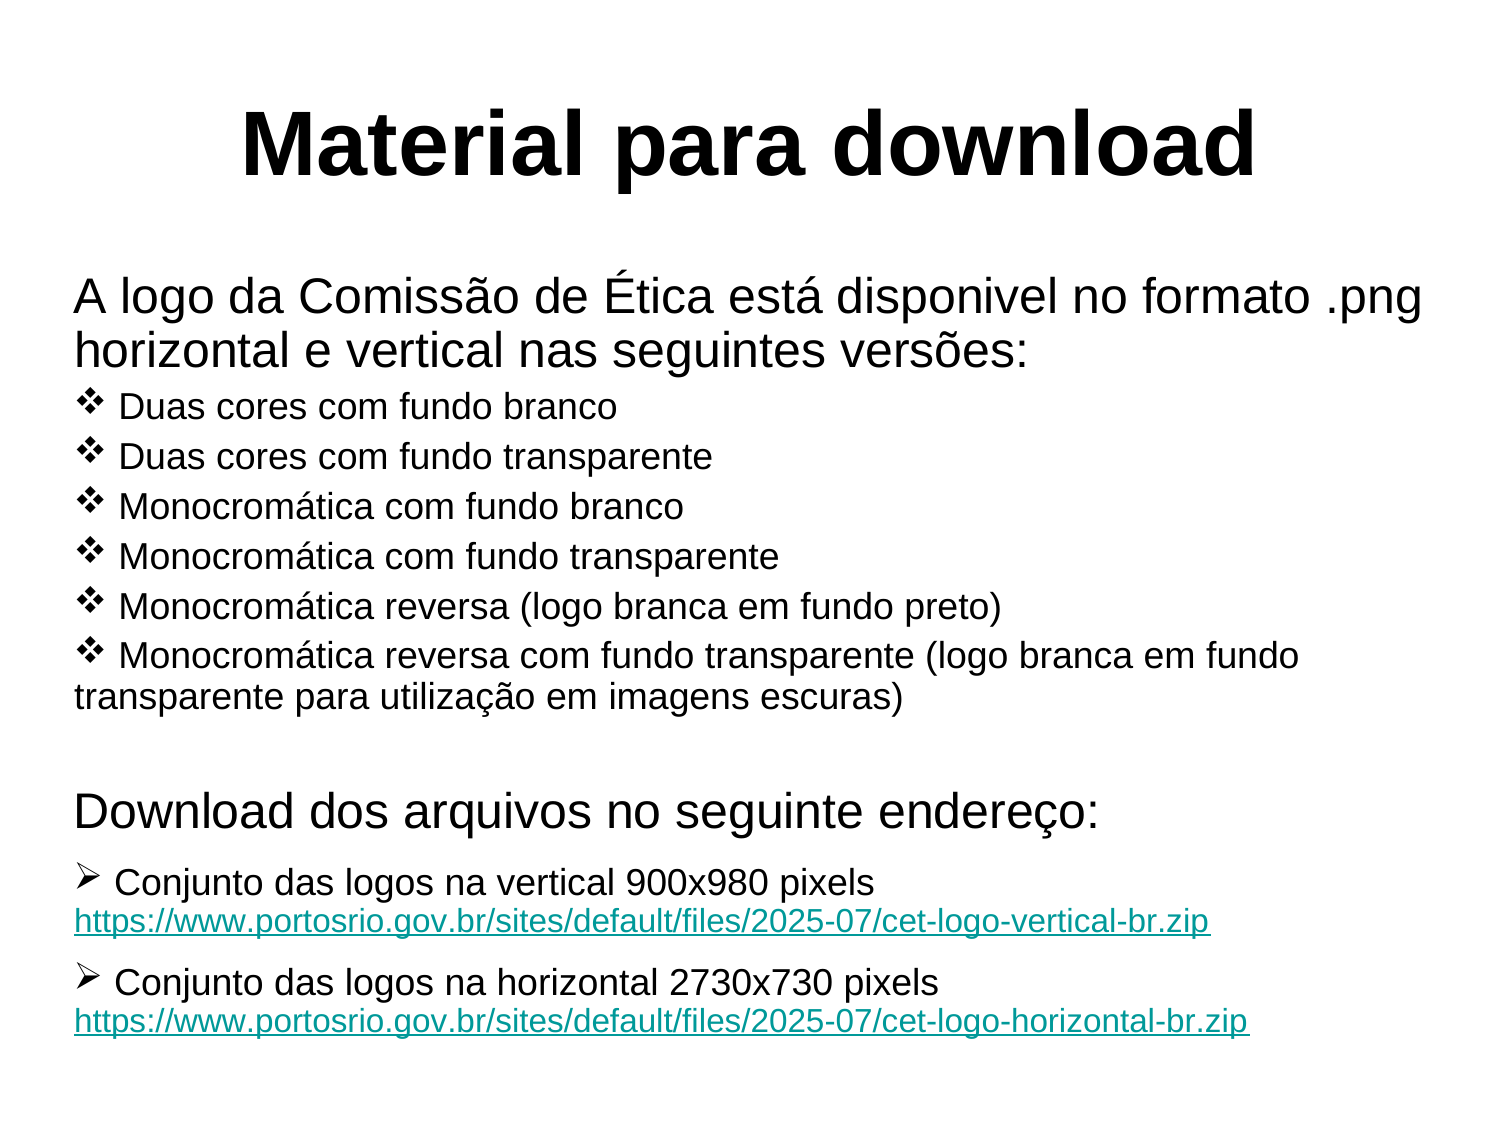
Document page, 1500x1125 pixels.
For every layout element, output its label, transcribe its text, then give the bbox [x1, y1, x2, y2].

list A logo da Comissão de Ética está disponivel no formato .png horizontal e vertical nas seguintes versões: Duas cores com fundo branco Duas cores com fundo transparente Monocromática com fundo branco Monocromática com fundo transparente Monocromática reversa (logo branca em fundo preto) Monocromática reversa com fundo transparente (logo branca em fundo transparente para utilização em imagens escuras) Download dos arquivos no seguinte endereço: Conjunto das logos na vertical 900x980 pixels https://www.portosrio.gov.br/sites/default/files/2025-07/cet-logo-vertical-br.zip Conjunto das logos na horizontal 2730x730 pixels https://www.portosrio.gov.br/sites/default/files/2025-07/cet-logo-horizontal-br.zip [50, 262, 1463, 1080]
title Material para download [75, 45, 1426, 233]
